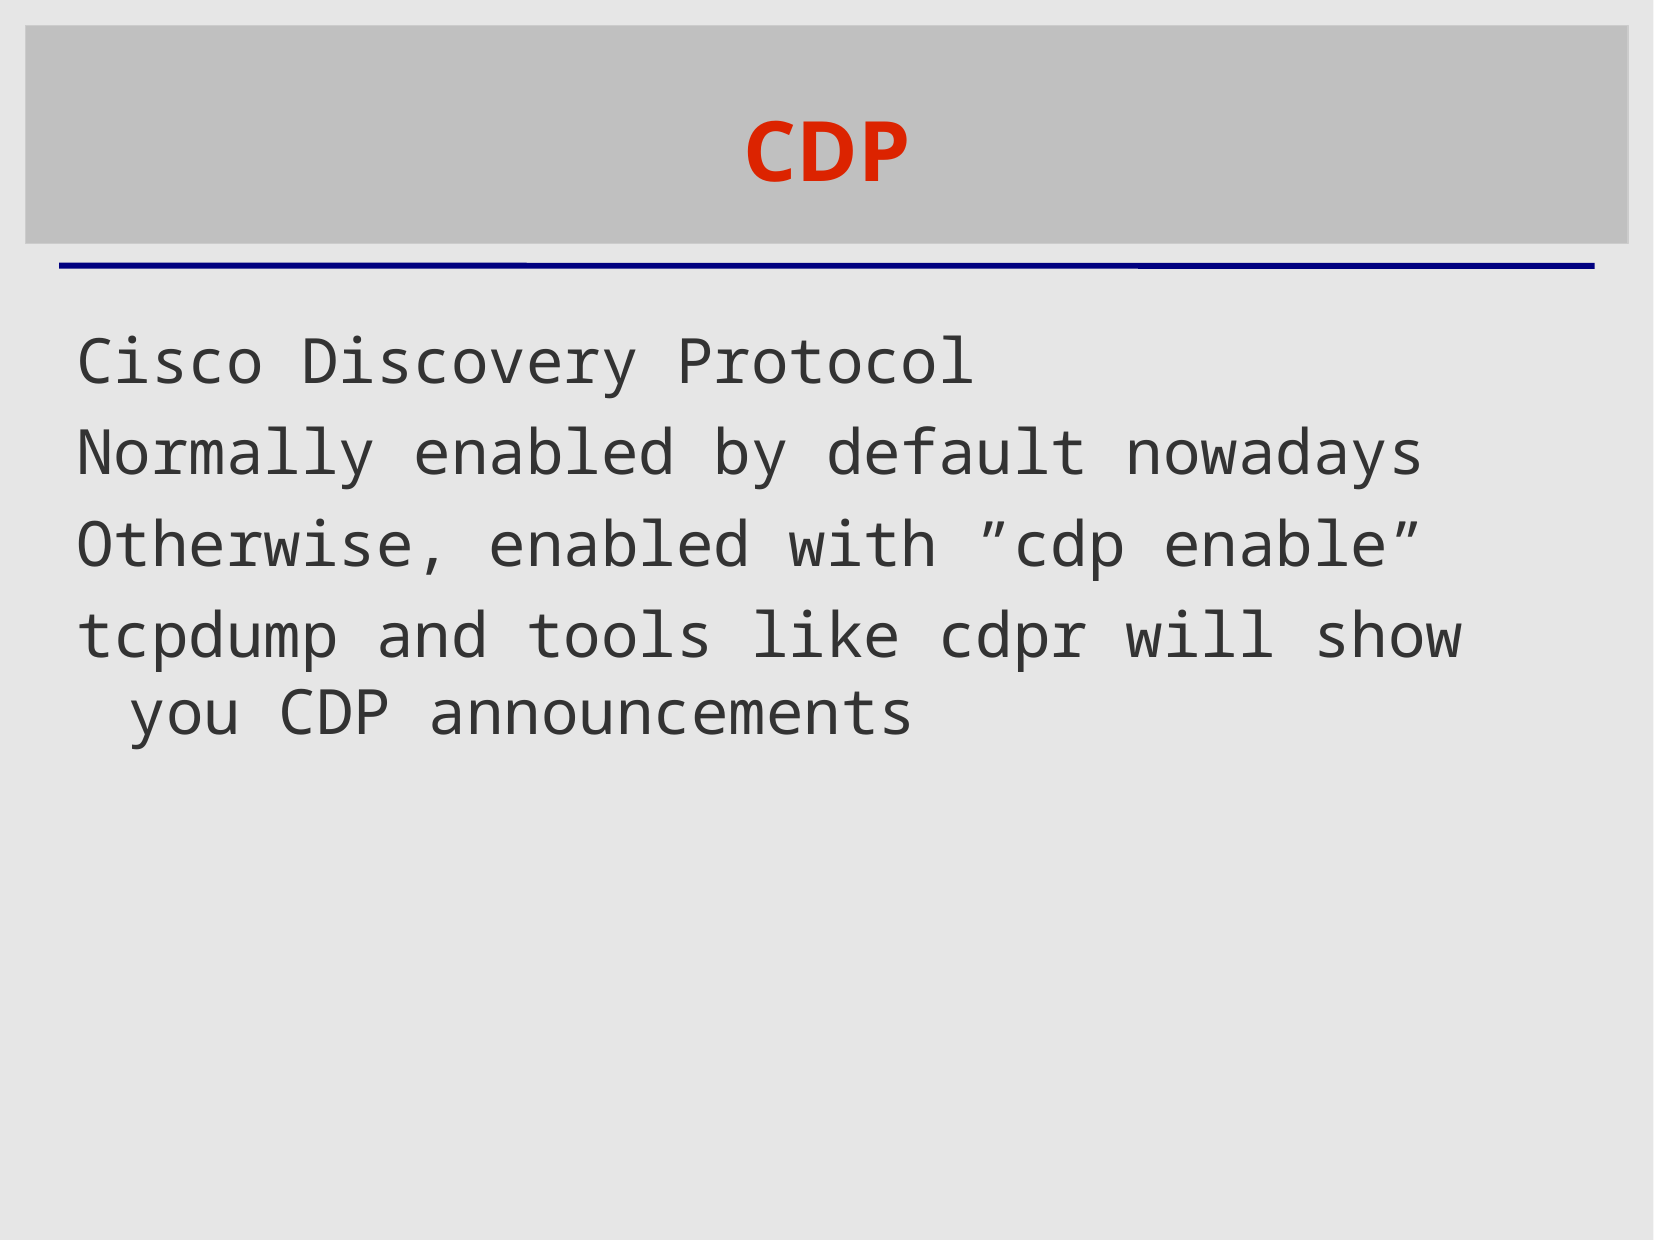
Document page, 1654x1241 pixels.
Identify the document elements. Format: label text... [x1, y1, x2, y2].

list Cisco Discovery Protocol Normally enabled by default nowadays Otherwise, enabled with ”cdp enable” tcpdump and tools like cdpr will show you CDP announcements [59, 322, 1594, 1117]
title CDP [121, 53, 1533, 245]
